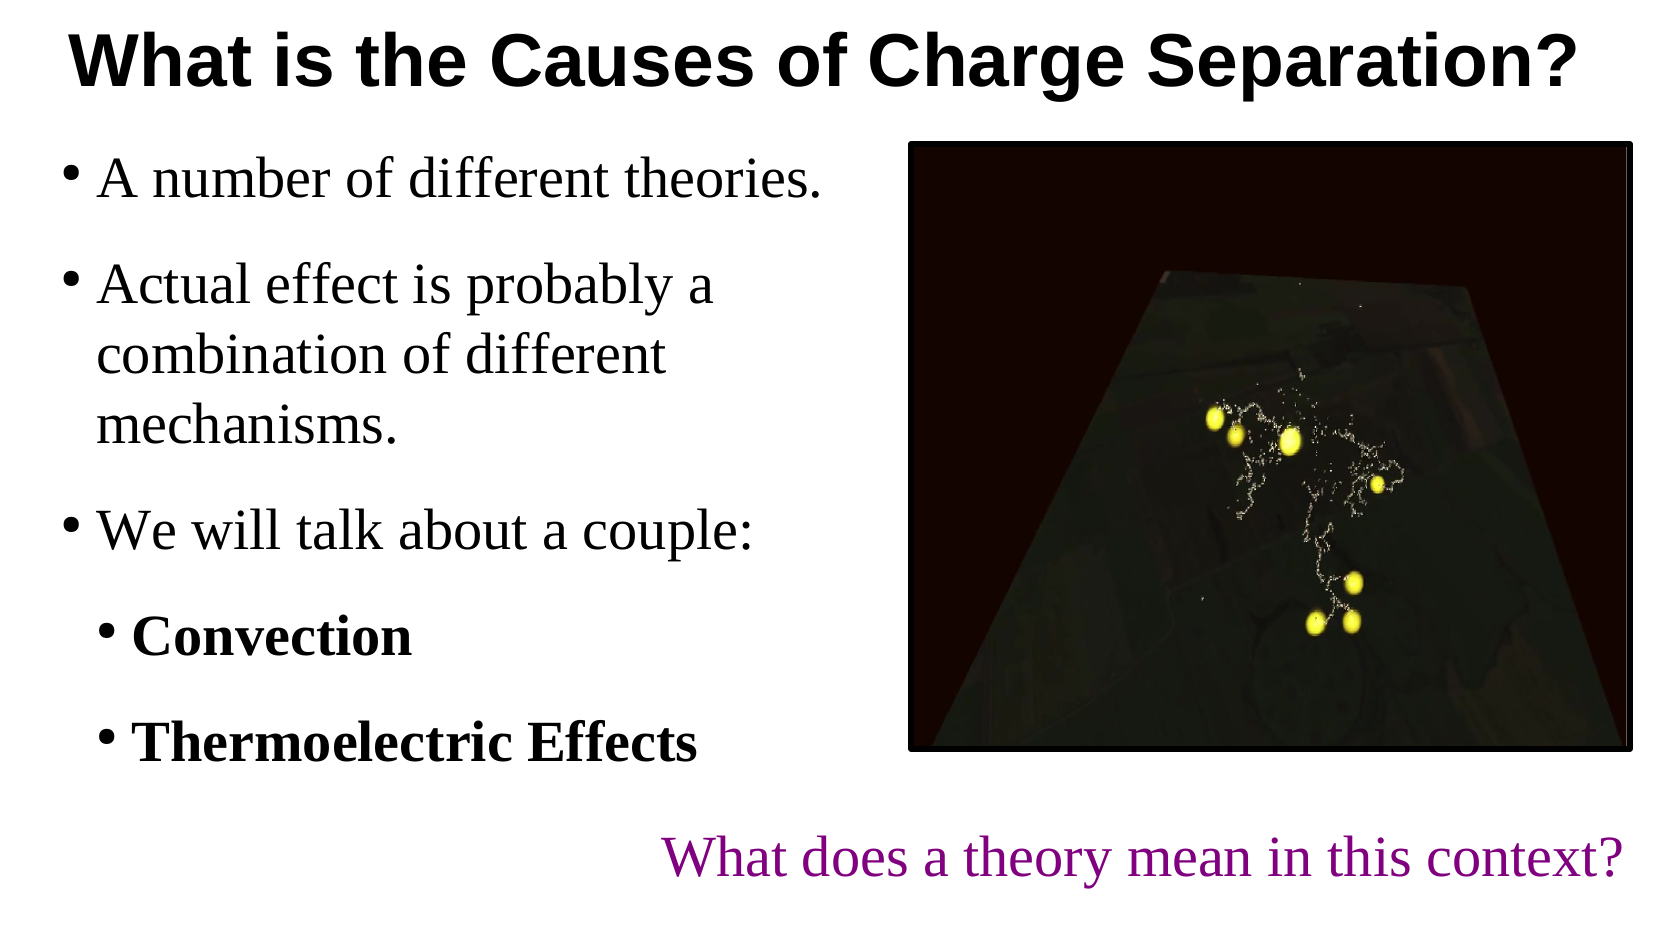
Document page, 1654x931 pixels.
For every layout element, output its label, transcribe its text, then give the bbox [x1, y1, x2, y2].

title What is the Causes of Charge Separation? [0, 5, 1654, 107]
text_box What does a theory mean in this context? [655, 817, 1631, 893]
text_box A number of different theories. Actual effect is probably a combination of different mechanisms. We will talk about a couple: Convection Thermoelectric Effects [21, 132, 863, 782]
picture [913, 147, 1627, 746]
